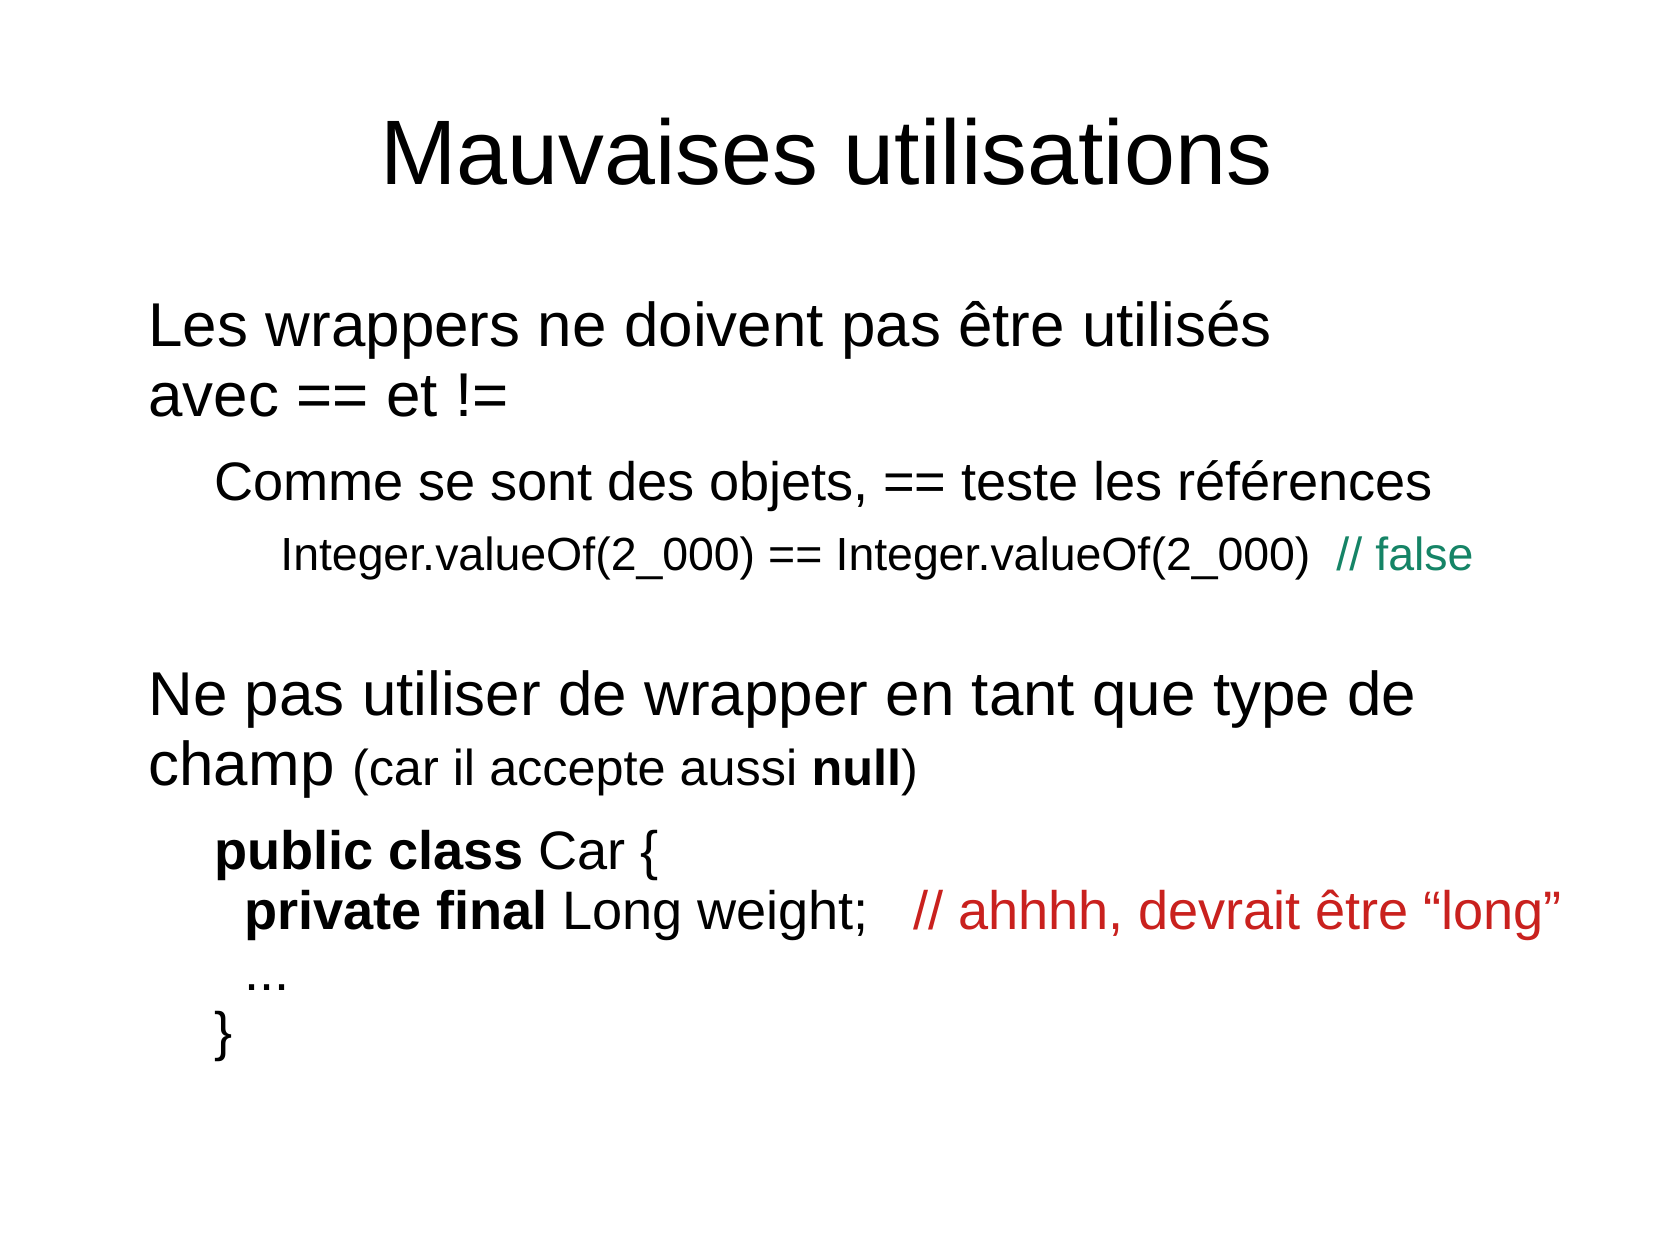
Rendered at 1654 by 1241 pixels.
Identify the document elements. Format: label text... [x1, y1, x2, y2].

list Les wrappers ne doivent pas être utilisés avec == et != Comme se sont des objets, == teste les références Integer.valueOf(2_000) == Integer.valueOf(2_000) // false Ne pas utiliser de wrapper en tant que type de champ (car il accepte aussi null) public class Car { private final Long weight; // ahhhh, devrait être “long” ... } [82, 290, 1571, 1081]
title Mauvaises utilisations [82, 49, 1571, 257]
